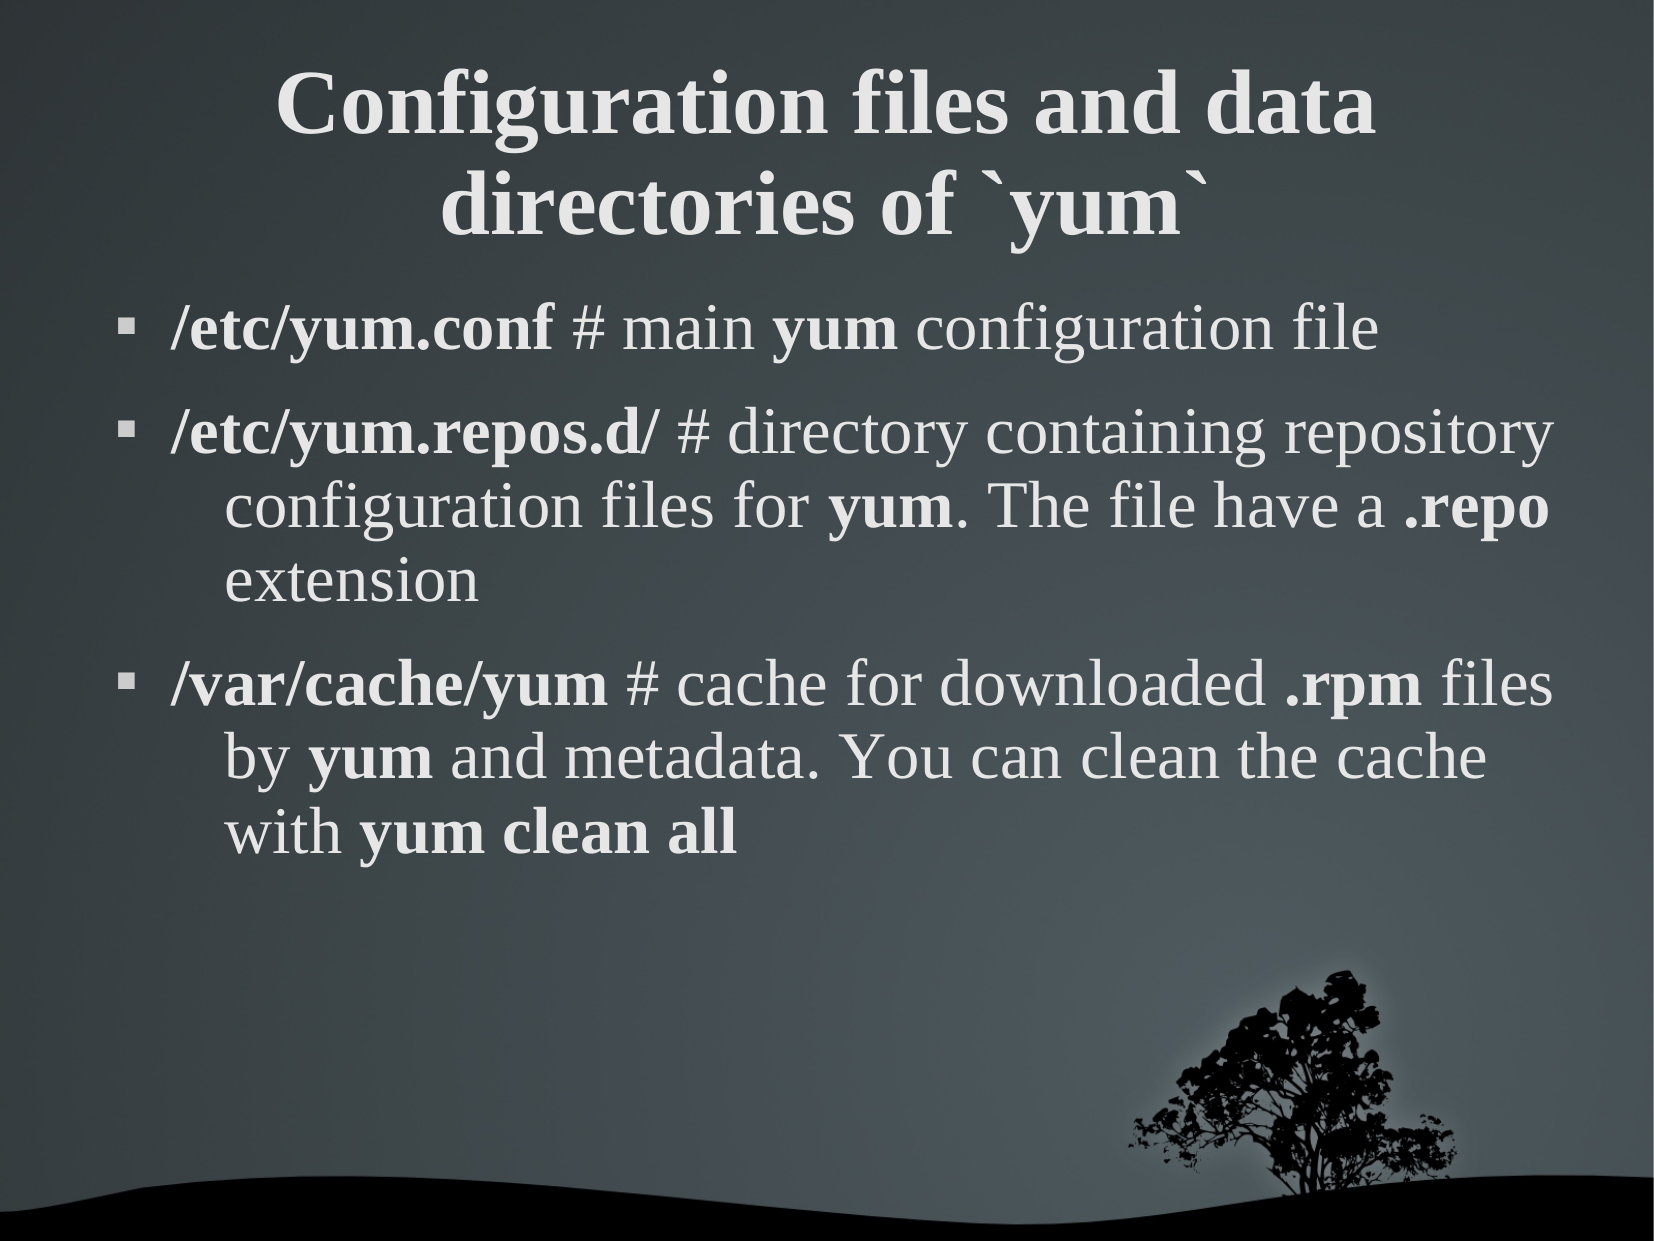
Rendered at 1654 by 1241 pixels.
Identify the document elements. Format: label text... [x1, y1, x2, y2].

title Configuration files and data directories of `yum` [82, 33, 1571, 273]
picture [0, 0, 1654, 1241]
list /etc/yum.conf # main yum configuration file /etc/yum.repos.d/ # directory containing repository configuration files for yum. The file have a .repo extension /var/cache/yum # cache for downloaded .rpm files by yum and metadata. You can clean the cache with yum clean all [82, 290, 1571, 1109]
